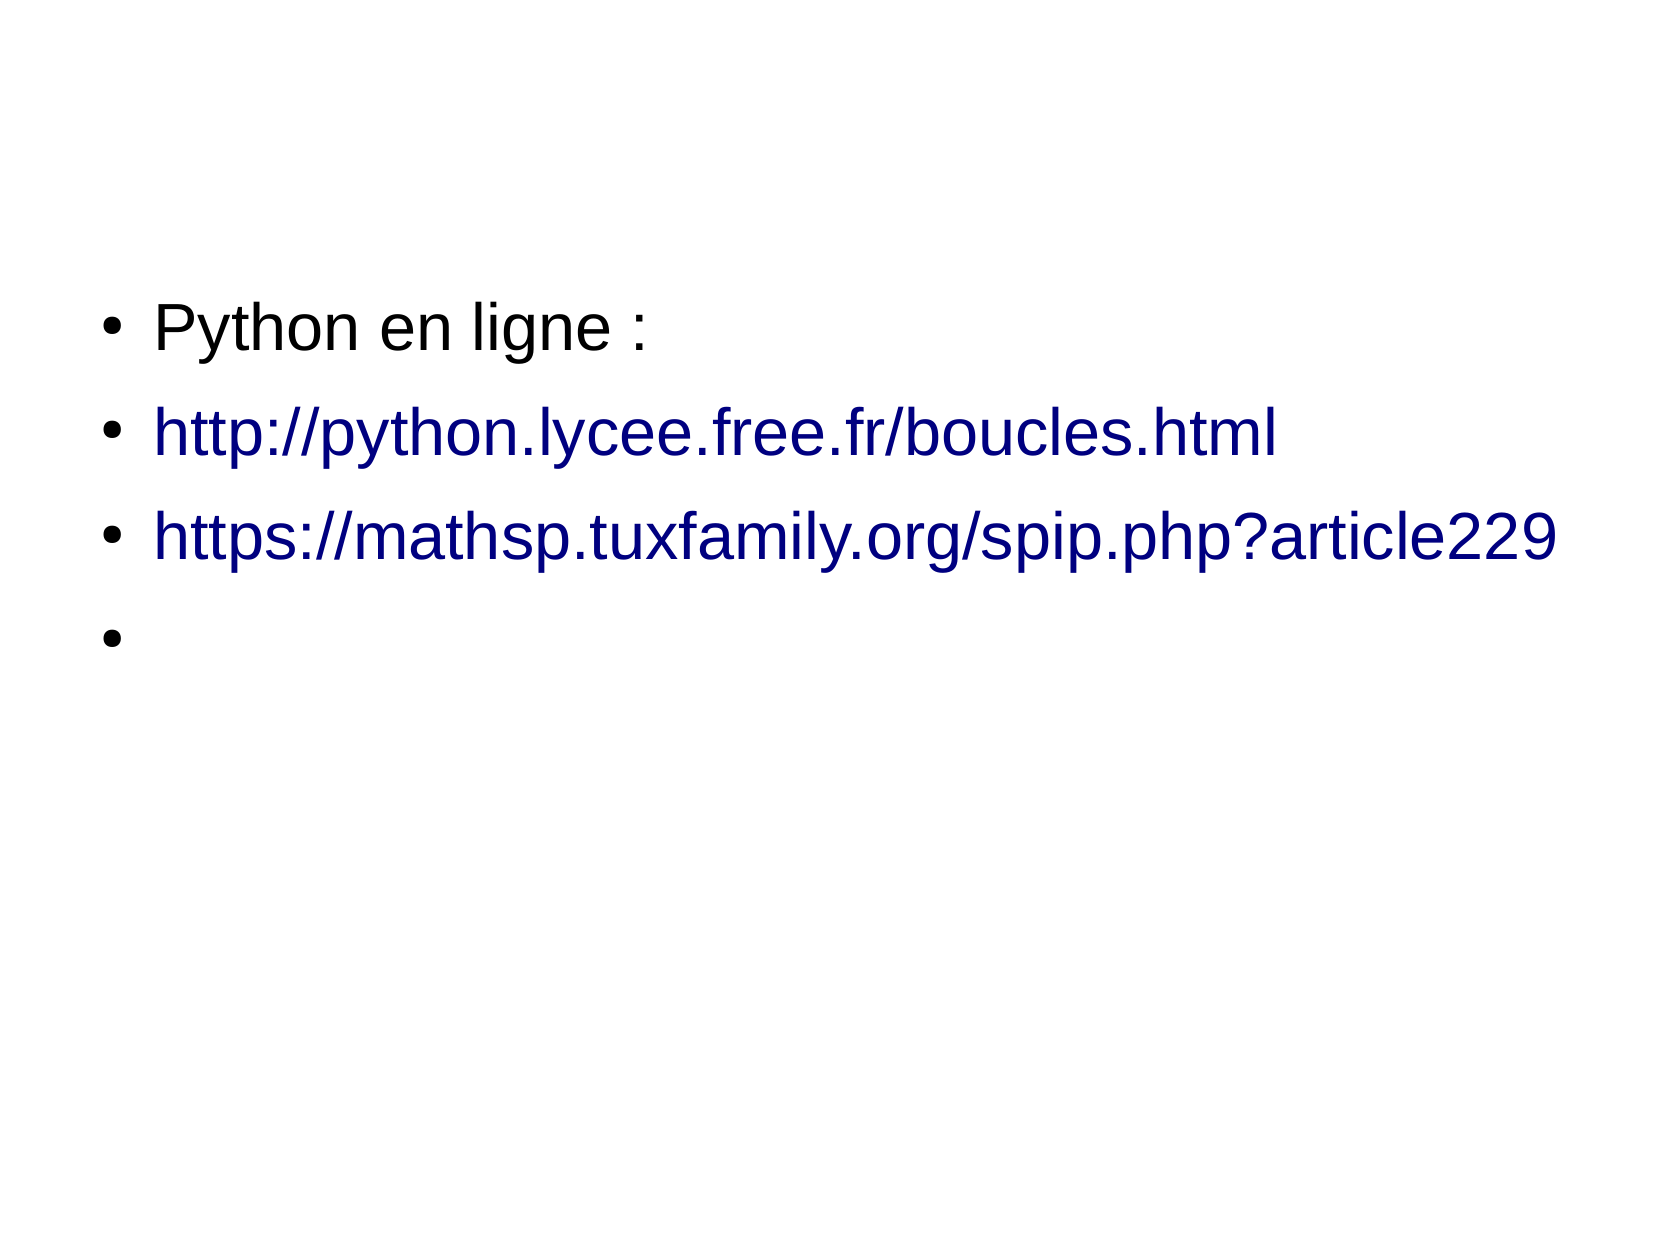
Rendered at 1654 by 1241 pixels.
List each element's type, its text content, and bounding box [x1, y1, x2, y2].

list Python en ligne : http://python.lycee.free.fr/boucles.html https://mathsp.tuxfamily.org/spip.php?article229 [82, 290, 1571, 1010]
